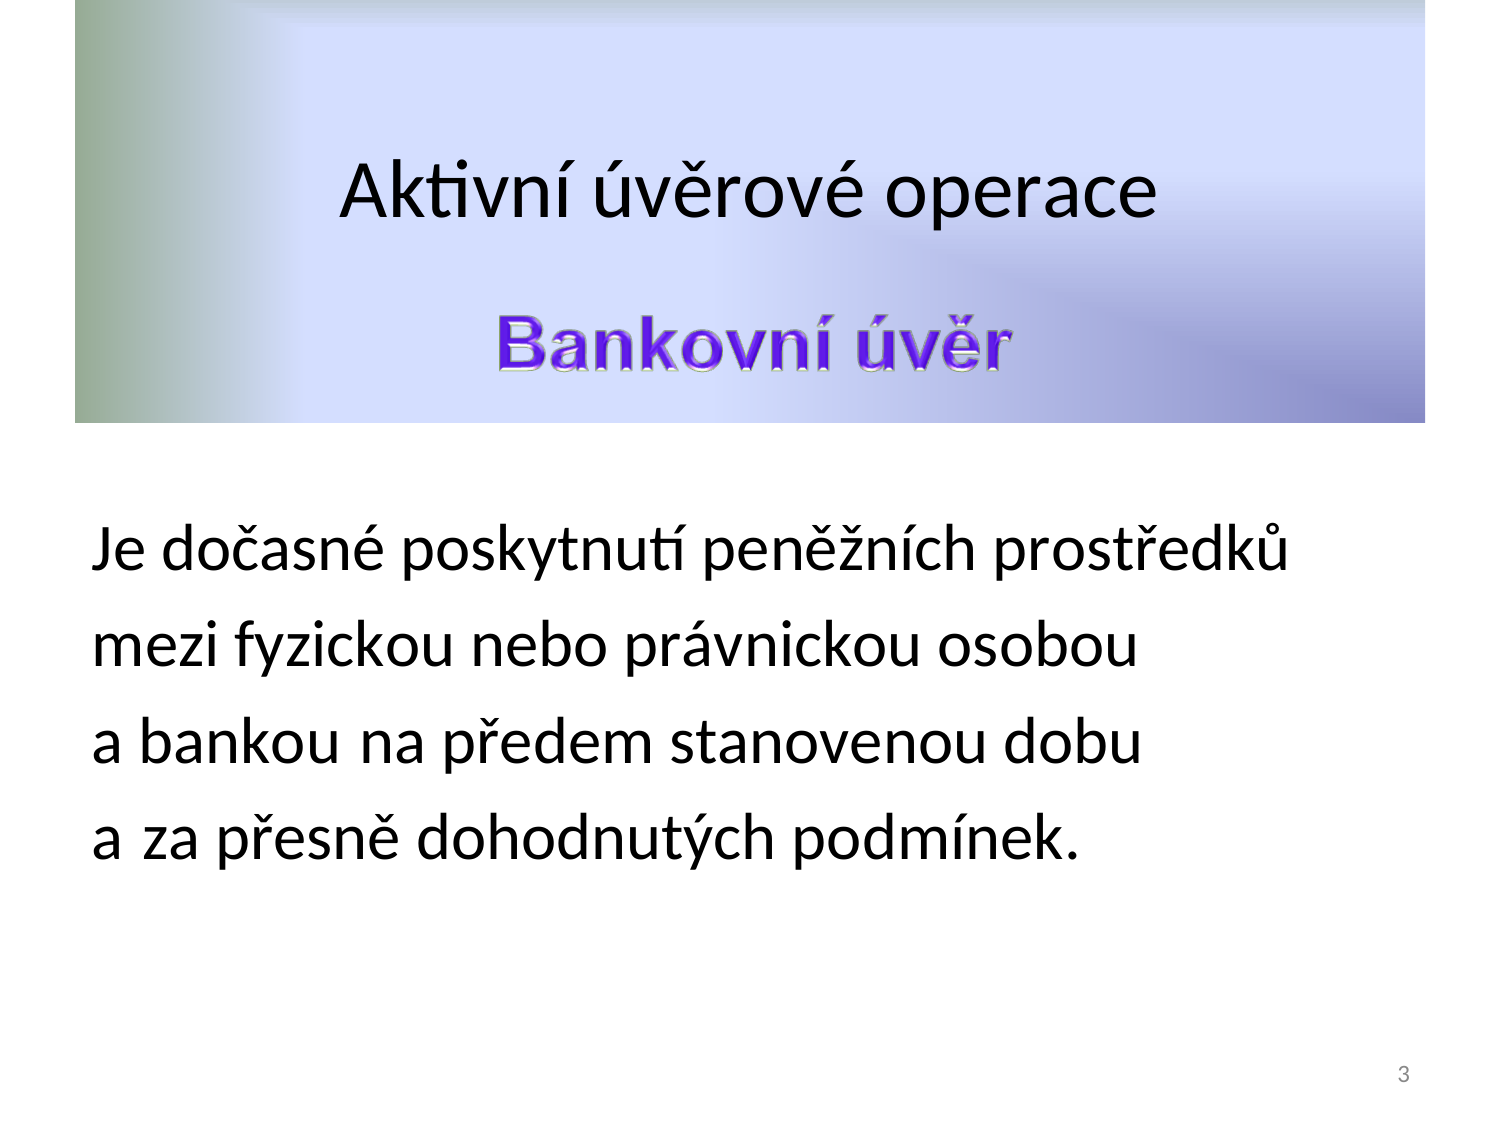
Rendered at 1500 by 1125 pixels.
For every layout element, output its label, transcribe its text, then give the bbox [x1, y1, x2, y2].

title Aktivní úvěrové operace [75, 0, 1426, 423]
picture [447, 272, 1059, 398]
text_box <číslo> [1074, 1042, 1426, 1103]
list Je dočasné poskytnutí peněžních prostředků mezi fyzickou nebo právnickou osobou a bankou na předem stanovenou dobu a za přesně dohodnutých podmínek. [76, 302, 1427, 1000]
